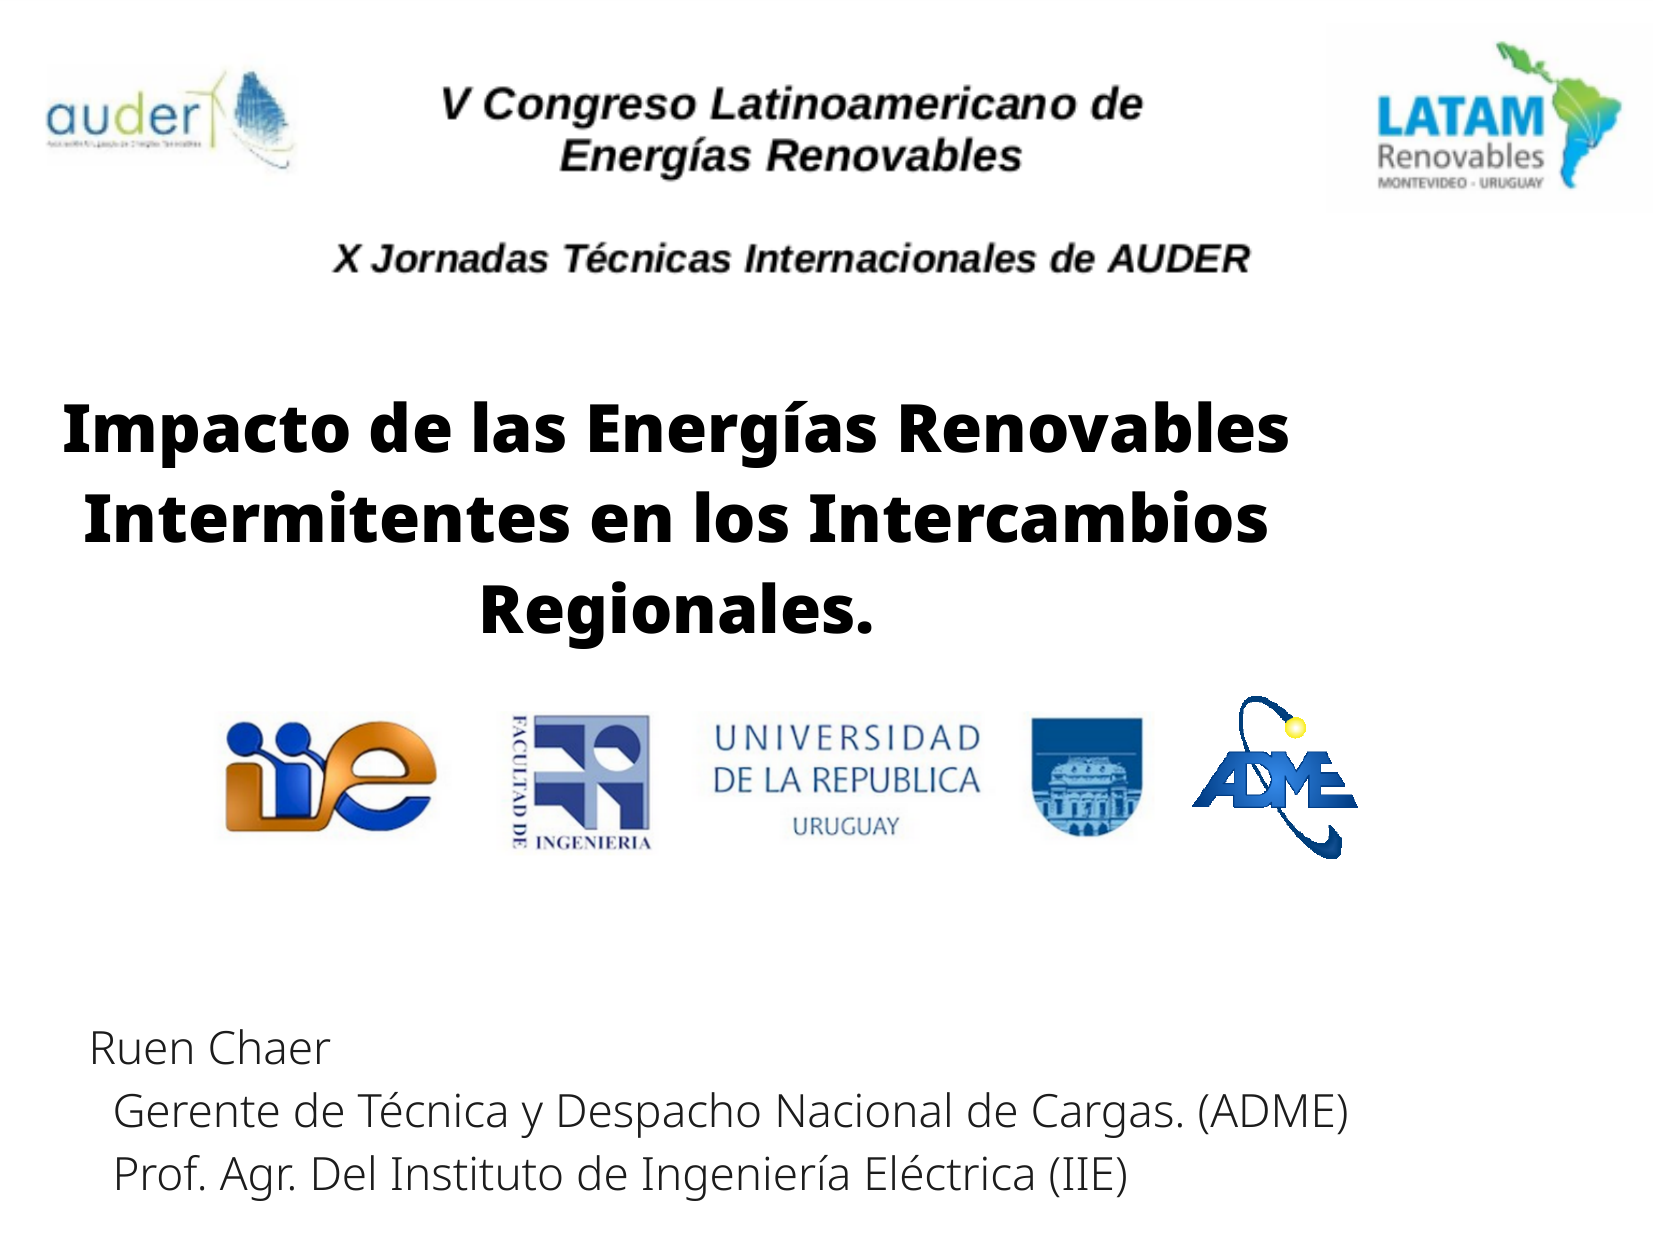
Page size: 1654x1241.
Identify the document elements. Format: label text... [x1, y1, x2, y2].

subtitle Ruen Chaer Gerente de Técnica y Despacho Nacional de Cargas. (ADME) Prof. Agr. Del Instituto de Ingeniería Eléctrica (IIE) [88, 1015, 1594, 1182]
title Impacto de las Energías Renovables Intermitentes en los Intercambios Regionales. [62, 380, 1598, 653]
picture [0, 0, 1653, 303]
picture [1192, 696, 1363, 862]
picture [205, 703, 1179, 860]
